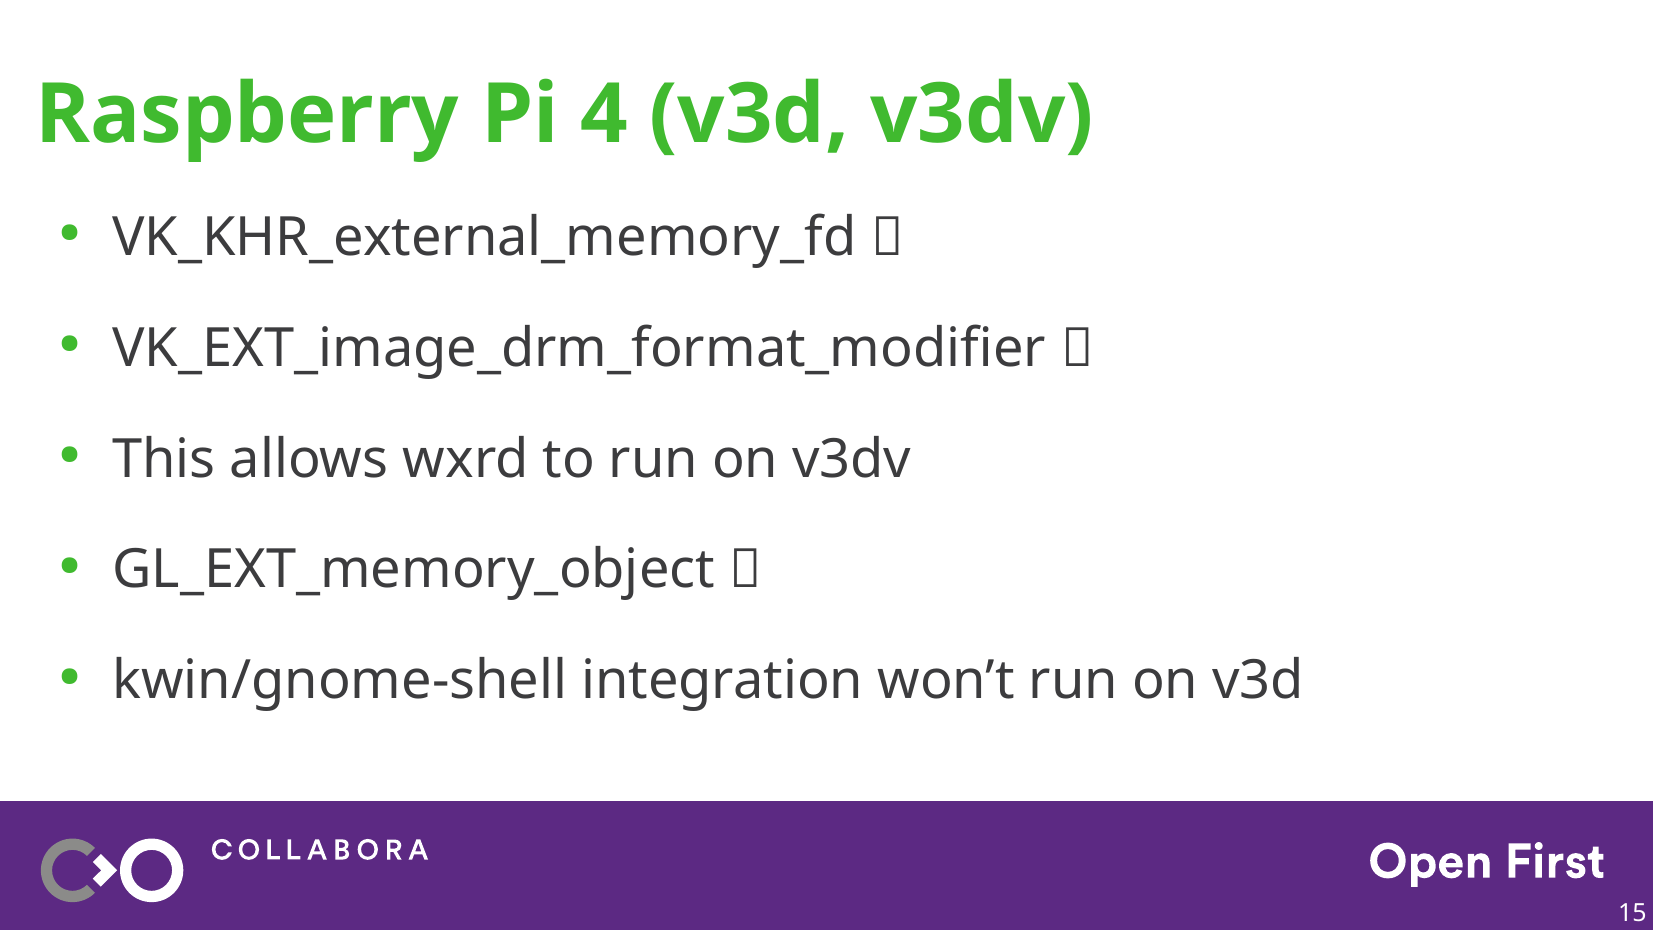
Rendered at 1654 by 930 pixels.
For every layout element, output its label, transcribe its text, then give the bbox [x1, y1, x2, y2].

list VK_KHR_external_memory_fd ✅ VK_EXT_image_drm_format_modifier ✅ This allows wxrd to run on v3dv GL_EXT_memory_object ❌ kwin/gnome-shell integration won’t run on v3d [41, 160, 1613, 804]
title Raspberry Pi 4 (v3d, v3dv) [35, 61, 1608, 159]
